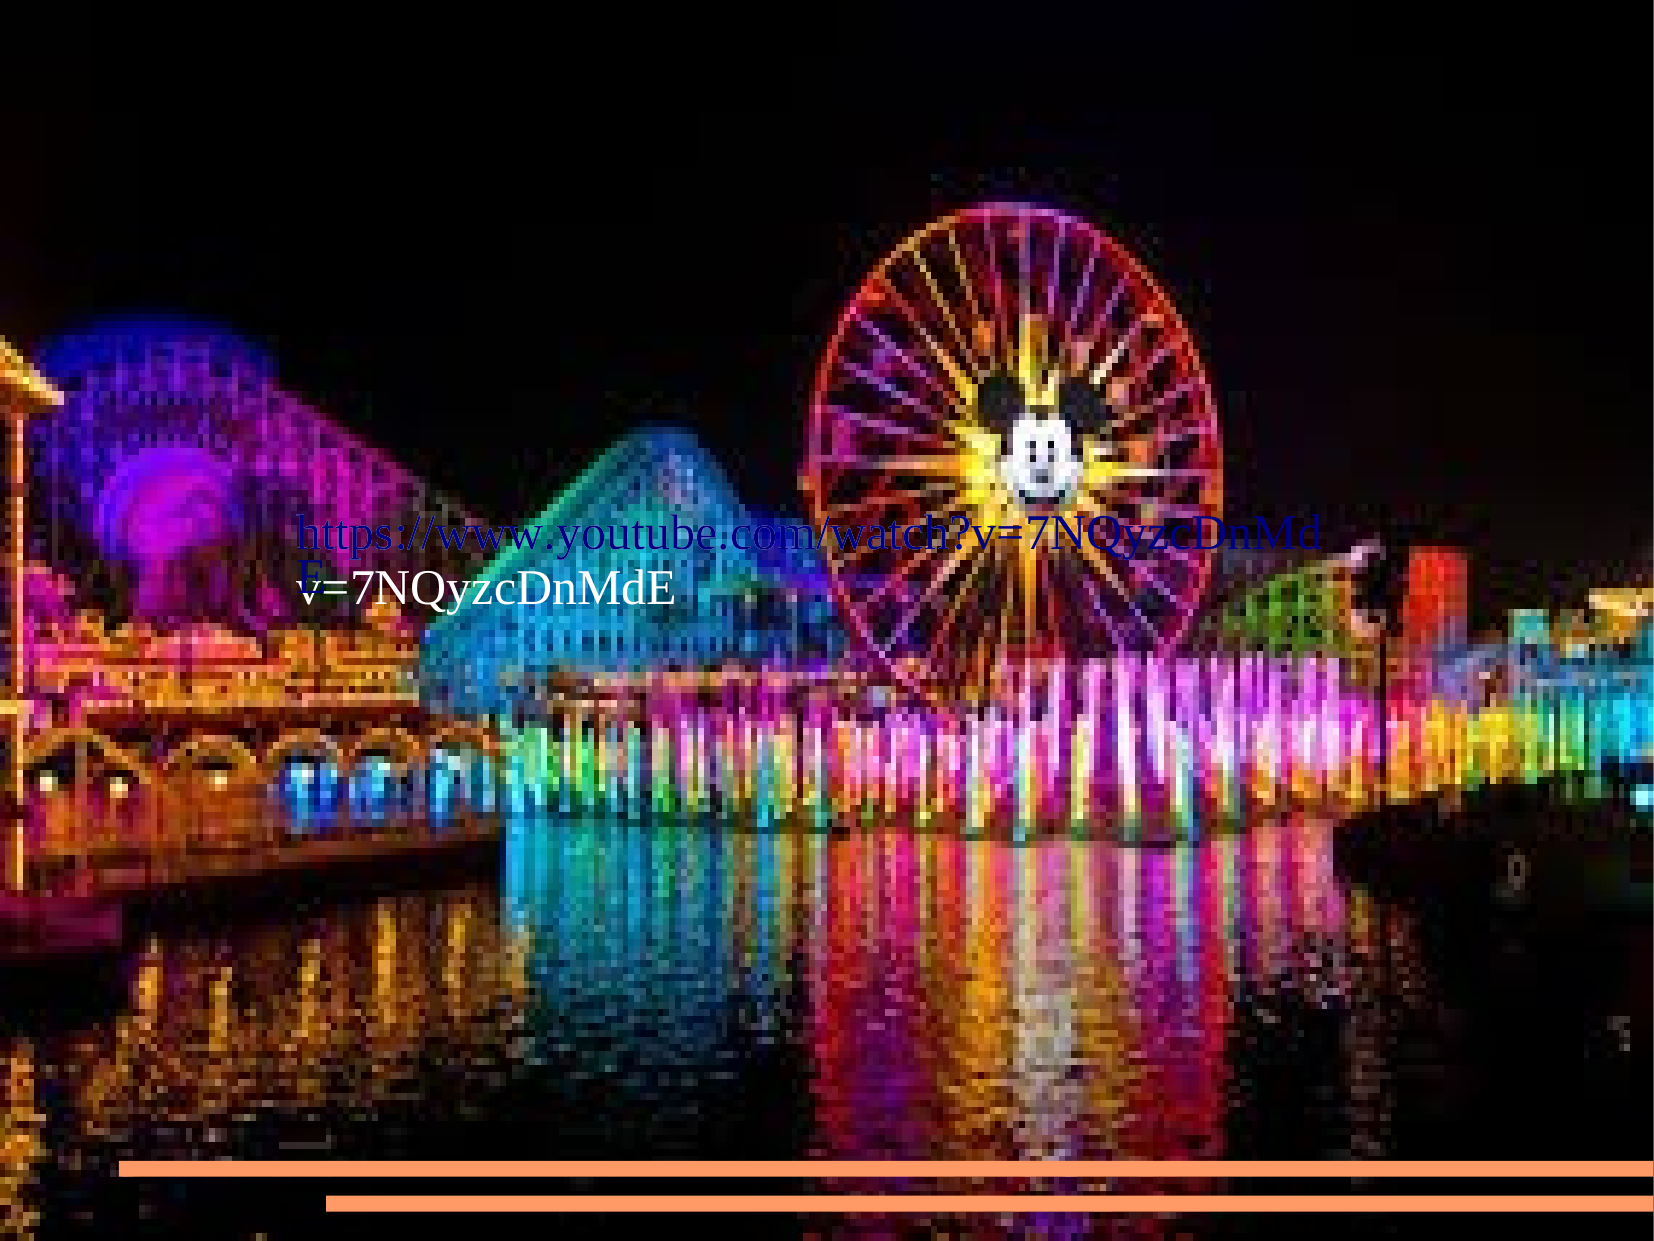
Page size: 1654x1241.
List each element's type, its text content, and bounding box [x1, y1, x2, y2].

picture [0, 0, 1654, 1241]
text_box https://www.youtube.com/watch?v=7NQyzcDnMdE [296, 504, 1354, 562]
